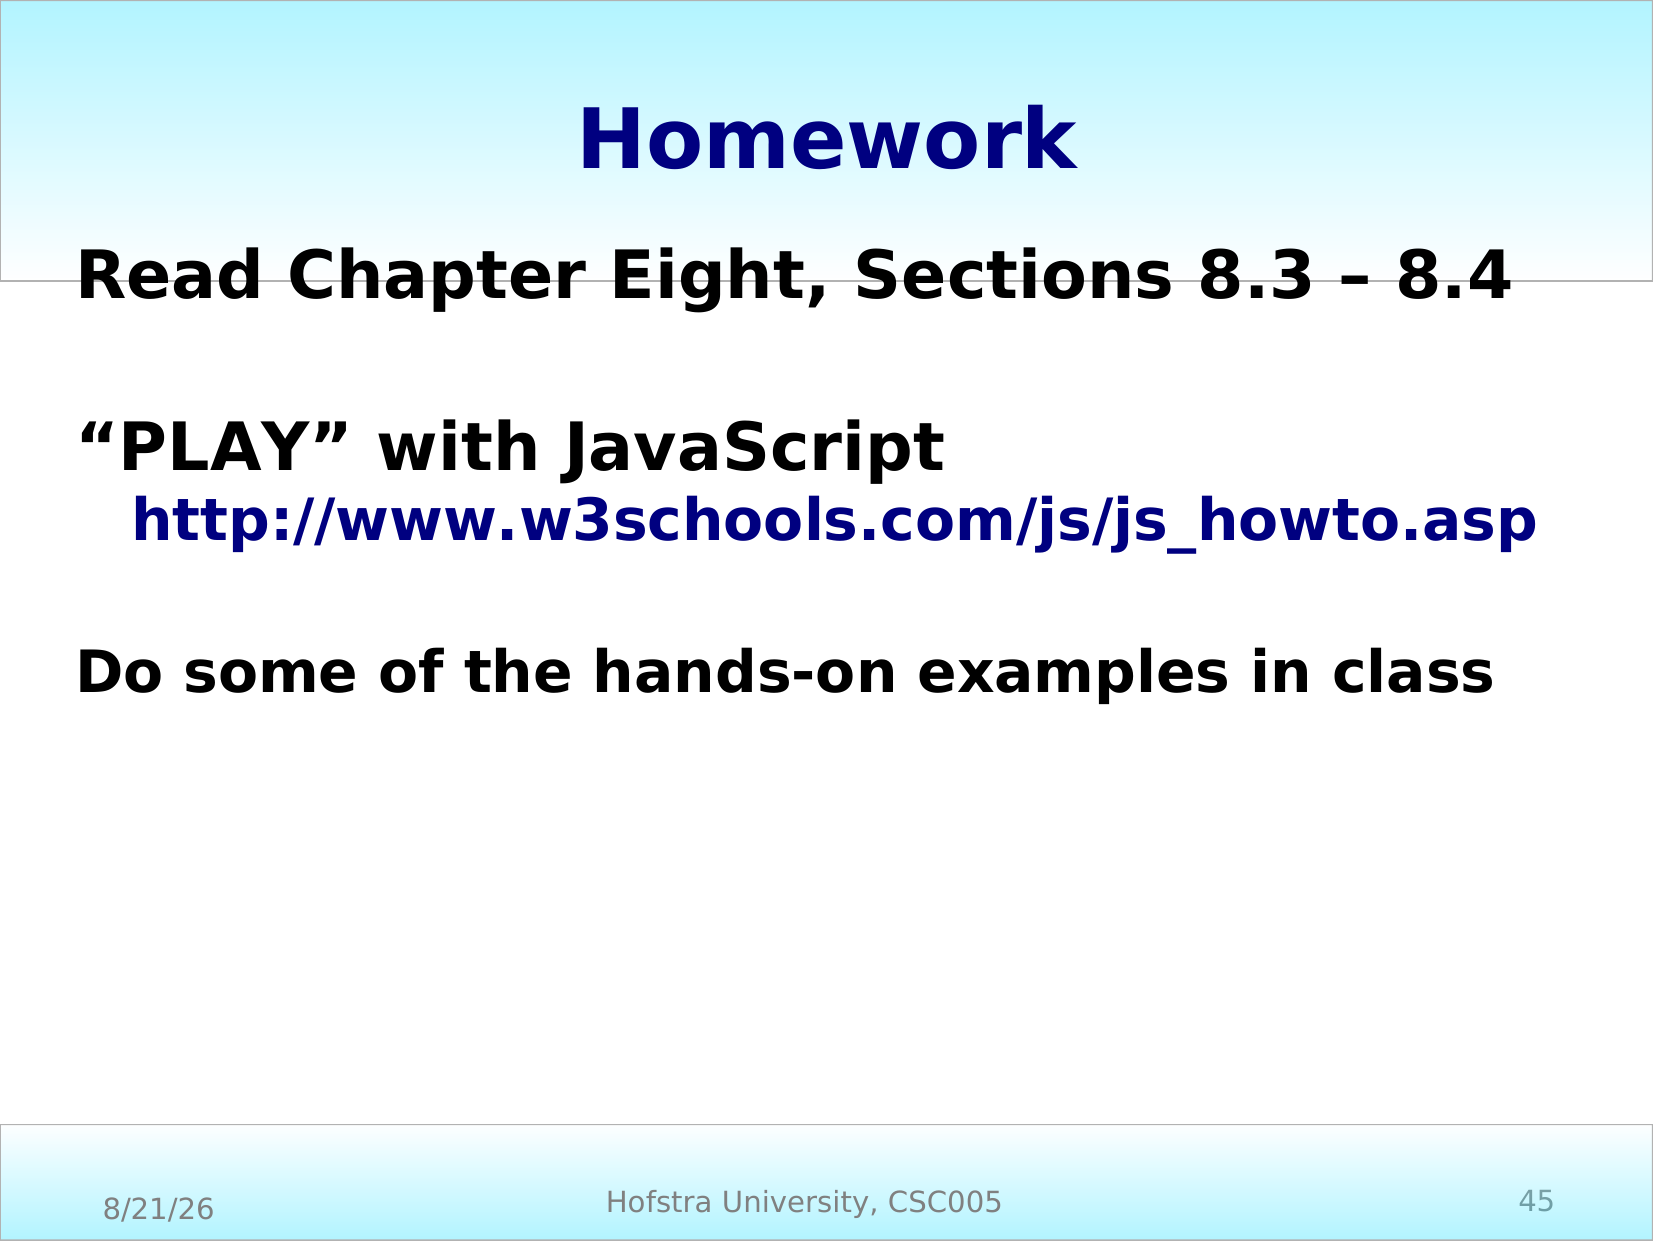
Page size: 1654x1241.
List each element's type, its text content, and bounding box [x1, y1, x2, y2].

title Homework [78, 10, 1576, 236]
list Read Chapter Eight, Sections 8.3 – 8.4 “PLAY” with JavaScript http://www.w3schools.com/js/js_howto.asp Do some of the hands-on examples in class [75, 236, 1613, 1034]
